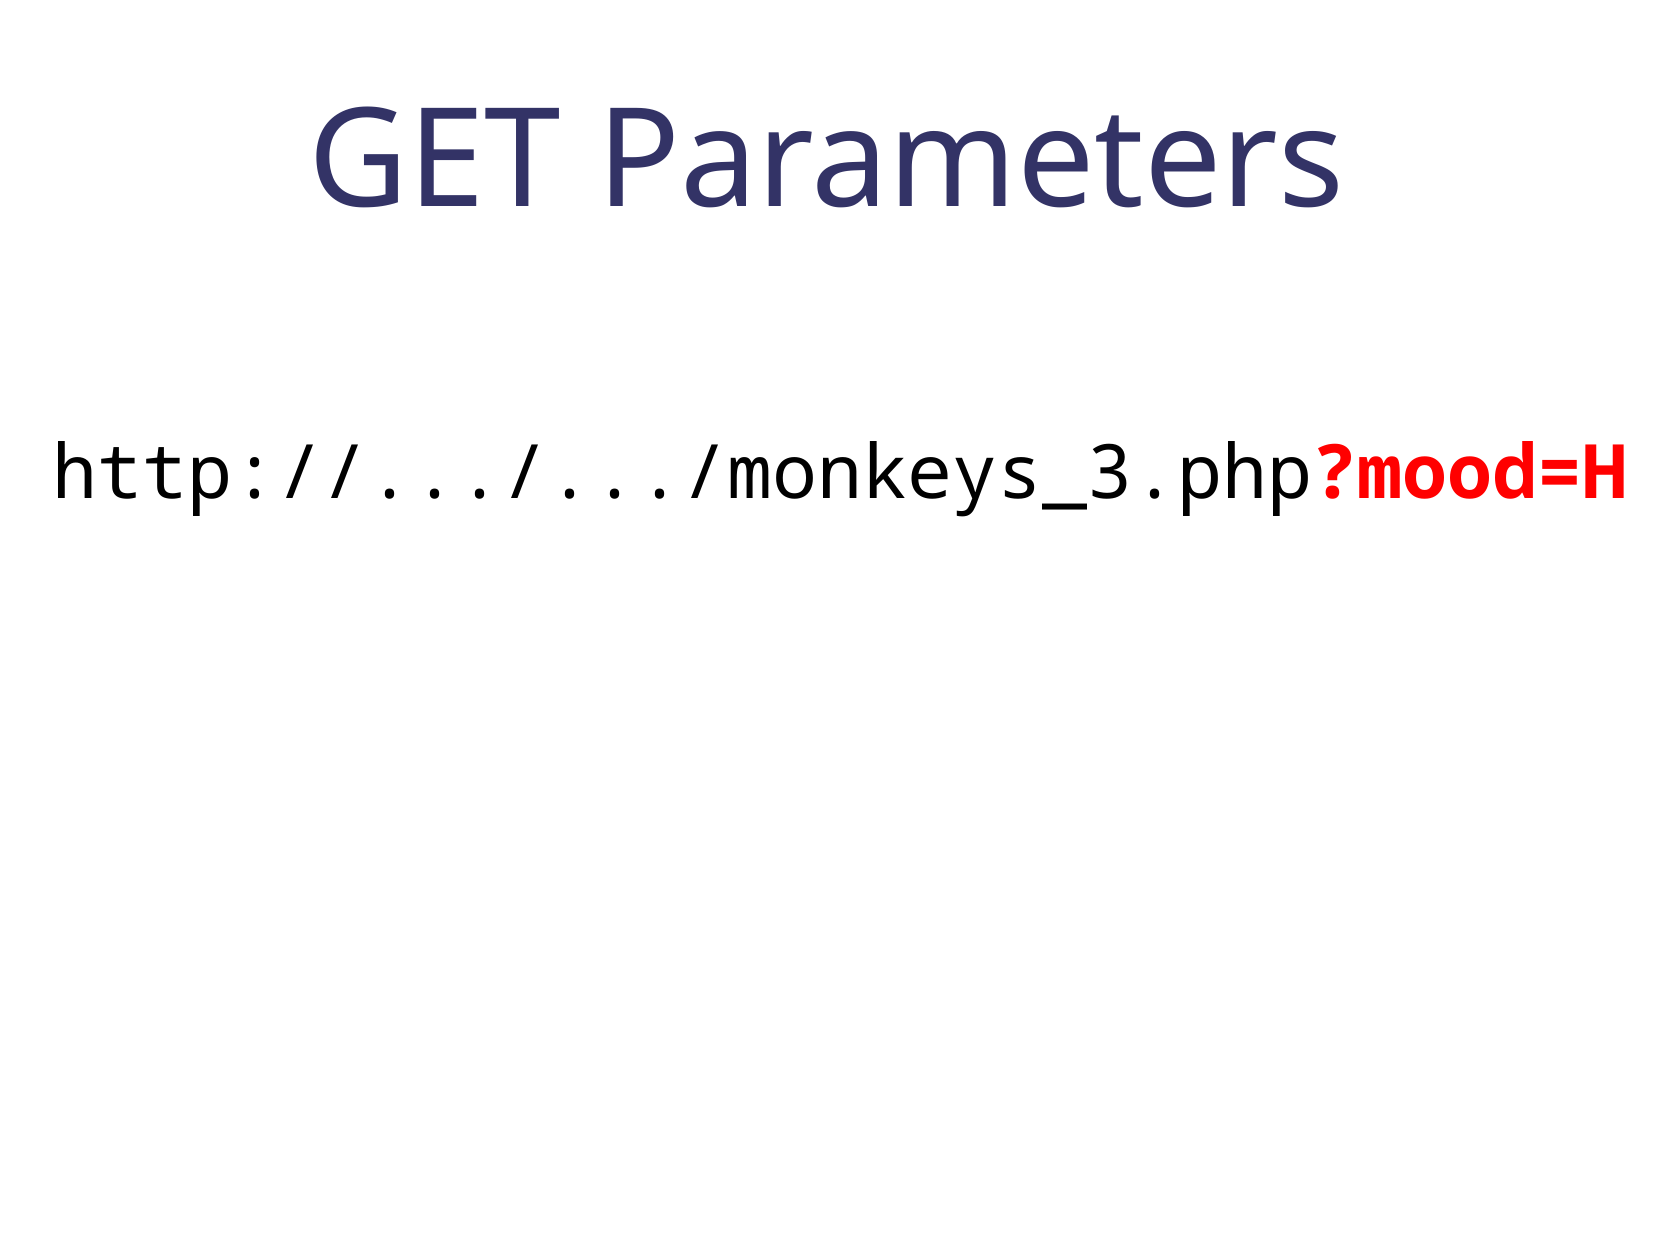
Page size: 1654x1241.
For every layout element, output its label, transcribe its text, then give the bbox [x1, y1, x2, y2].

title GET Parameters [82, 56, 1571, 250]
text_box http://.../.../monkeys_3.php?mood=H [37, 410, 1654, 573]
